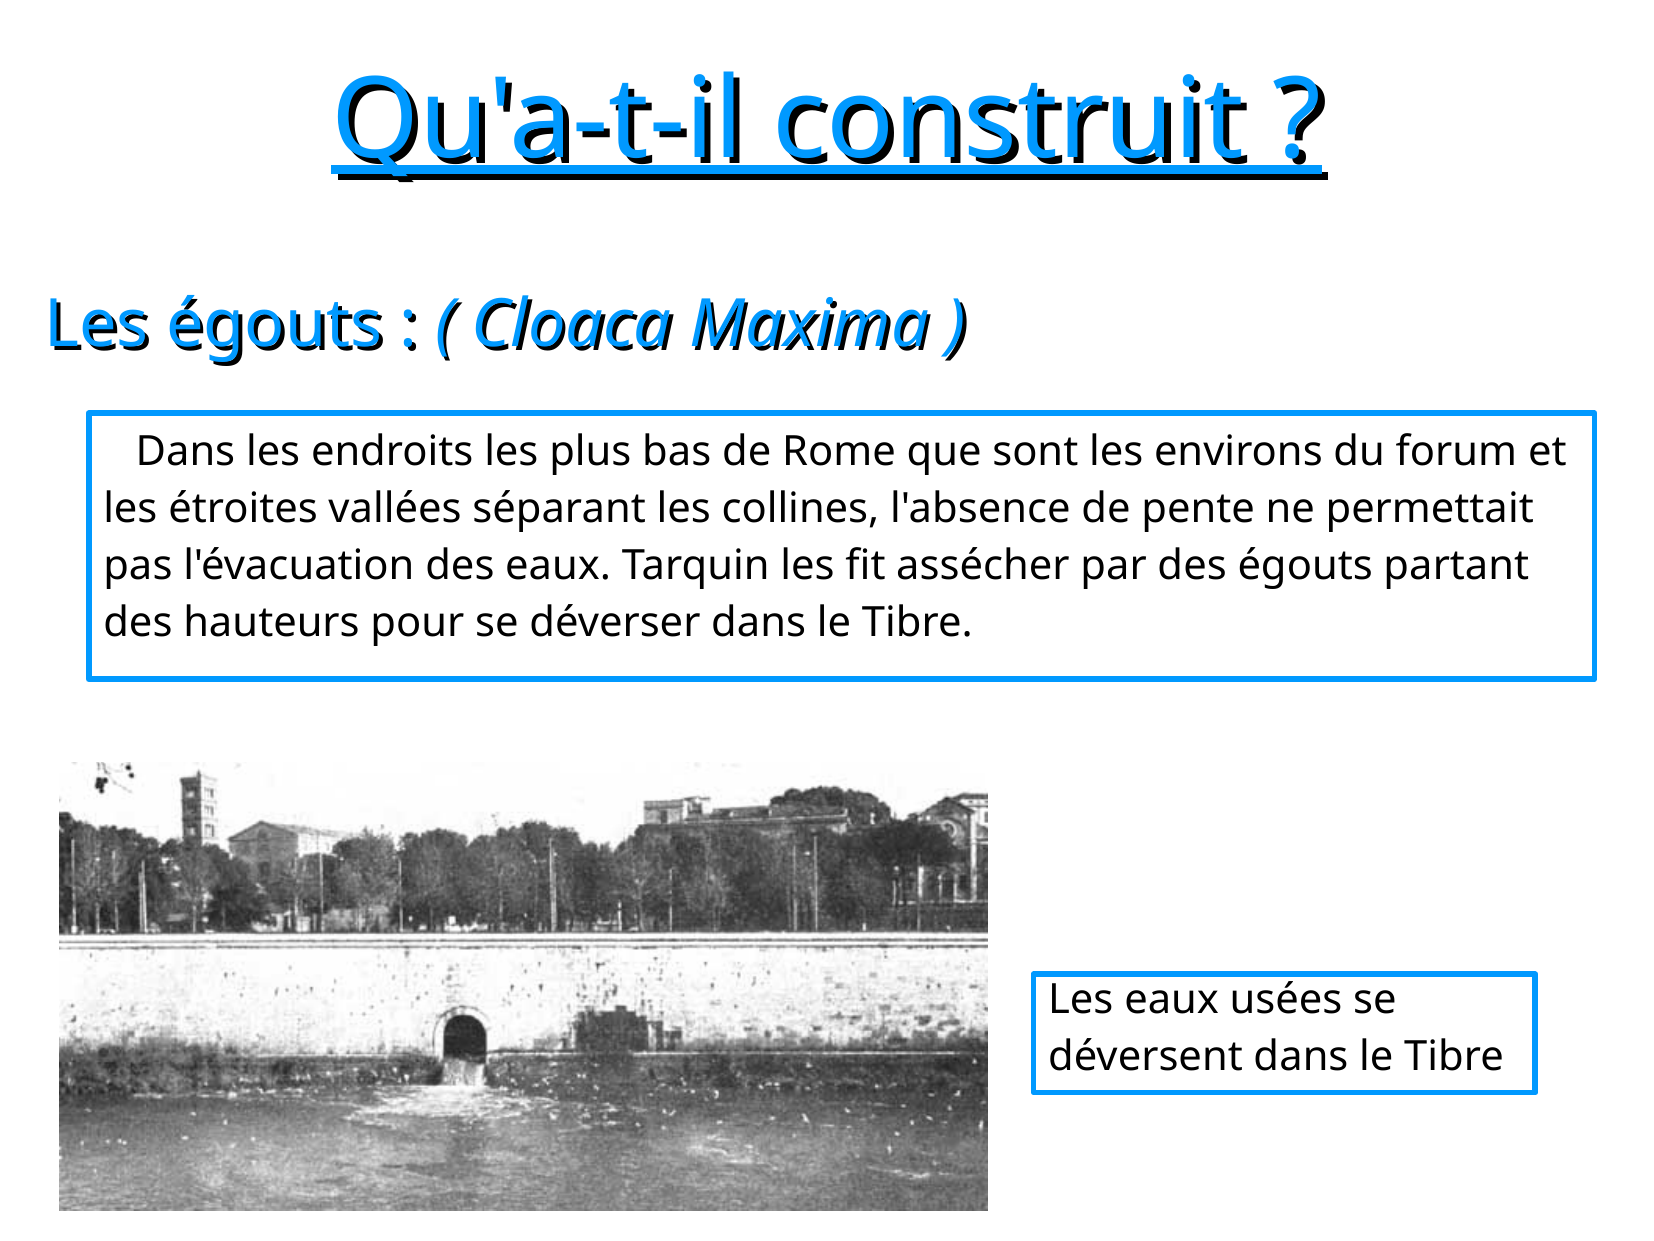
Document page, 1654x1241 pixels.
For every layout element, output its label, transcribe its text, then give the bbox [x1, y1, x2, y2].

text_box Dans les endroits les plus bas de Rome que sont les environs du forum et les étroites vallées séparant les collines, l'absence de pente ne permettait pas l'évacuation des eaux. Tarquin les fit assécher par des égouts partant des hauteurs pour se déverser dans le Tibre. [92, 416, 1592, 661]
picture [59, 762, 988, 1211]
text_box Les égouts : ( Cloaca Maxima ) [29, 267, 1152, 376]
text_box Les eaux usées se déversent dans le Tibre [1033, 961, 1565, 1093]
text_box Qu'a-t-il construit ? [206, 29, 1447, 202]
text_box Les eaux usées se déversent dans le Tibre [1036, 977, 1532, 1090]
